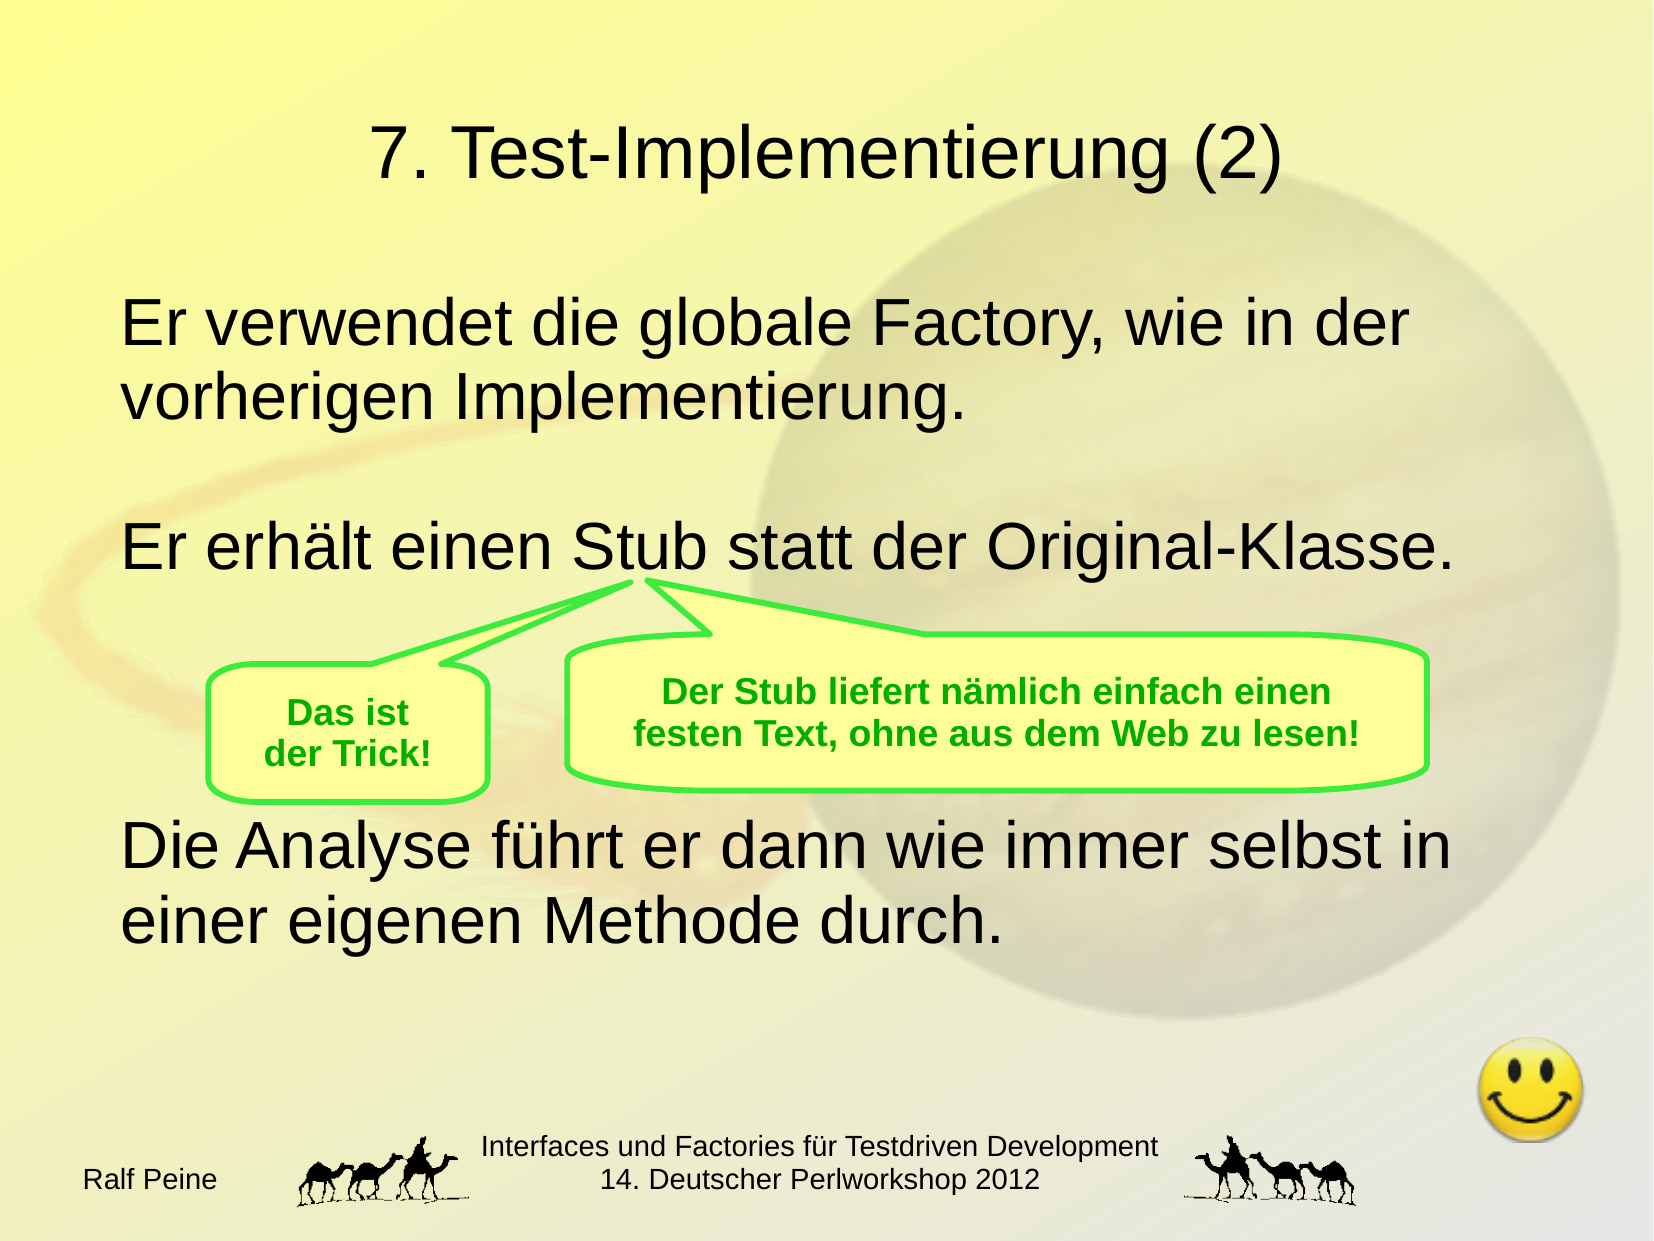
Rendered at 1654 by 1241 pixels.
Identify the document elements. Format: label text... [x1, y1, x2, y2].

picture [3, 138, 1654, 1143]
text_box Das ist der Trick! [208, 582, 631, 802]
text_box Der Stub liefert nämlich einfach einen festen Text, ohne aus dem Web zu lesen! [567, 580, 1427, 791]
title 7. Test-Implementierung (2) [82, 49, 1571, 257]
picture [291, 1134, 469, 1214]
text_box Er verwendet die globale Factory, wie in der vorherigen Implementierung. Er erhält einen Stub statt der Original-Klasse. Die Analyse führt er dann wie immer selbst in einer eigenen Methode durch. [106, 277, 1498, 1102]
picture [1184, 1133, 1362, 1213]
